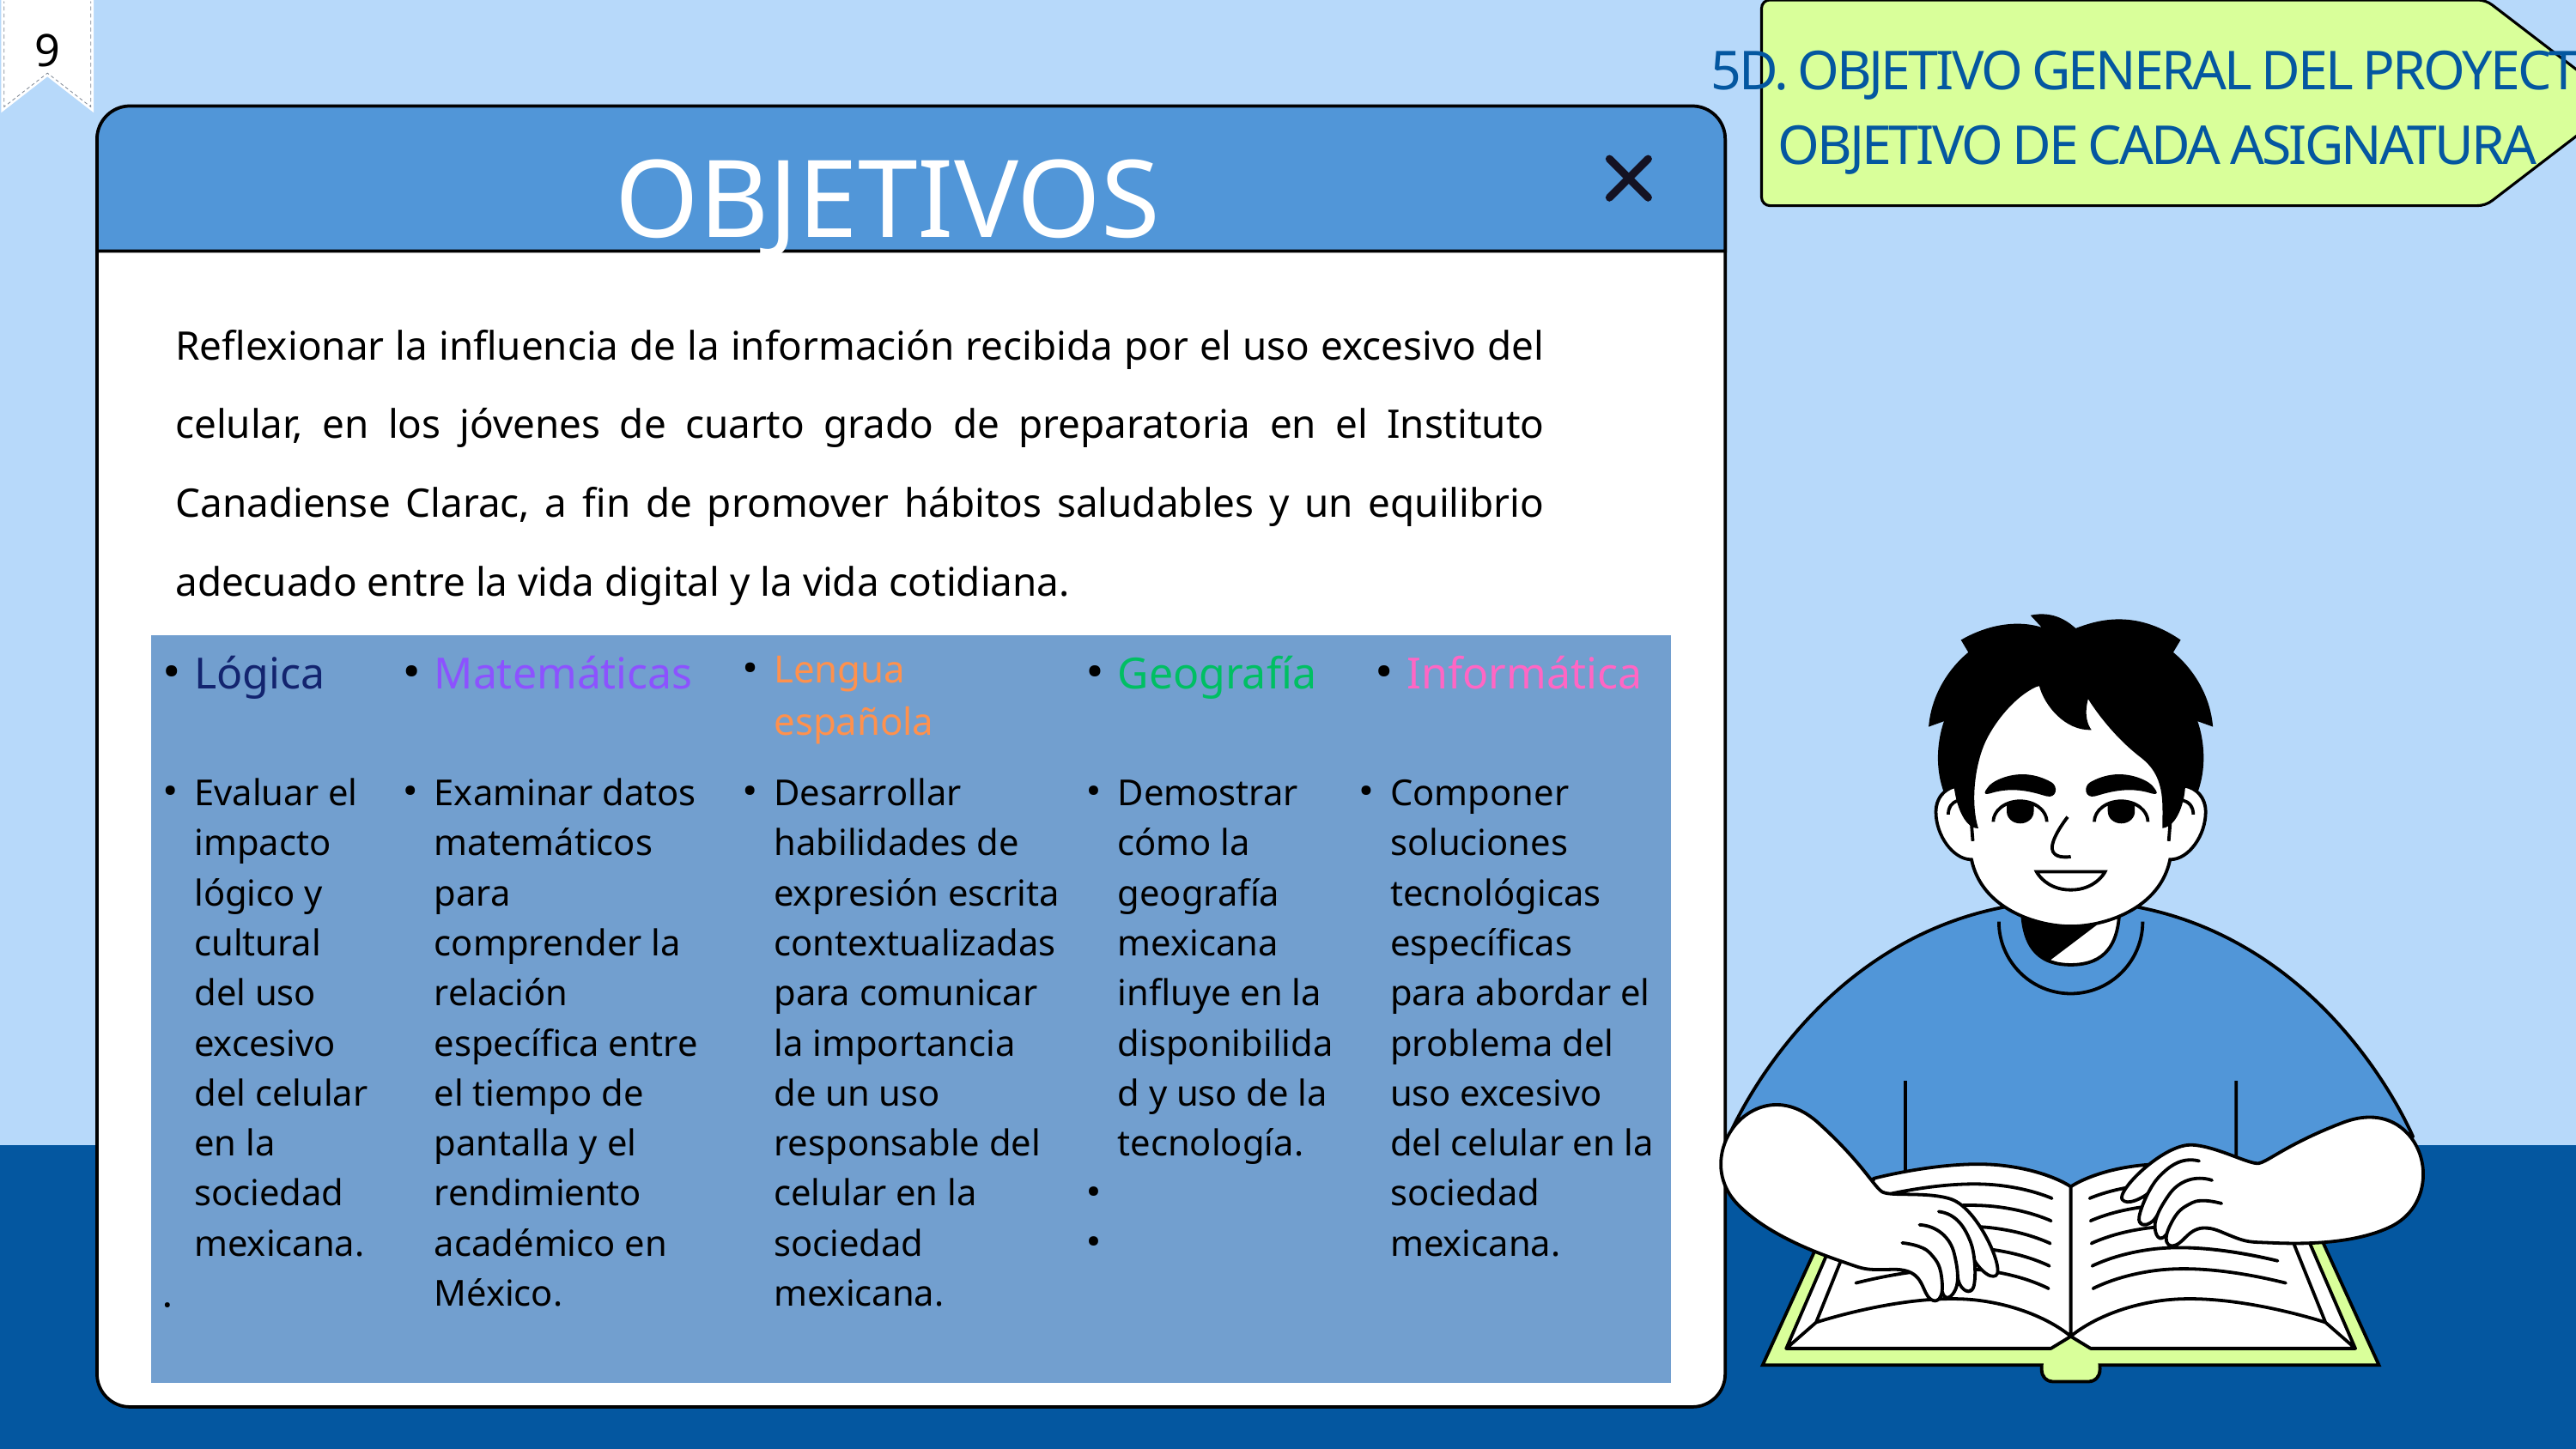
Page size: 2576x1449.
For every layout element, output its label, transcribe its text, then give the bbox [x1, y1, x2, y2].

table_header Matemáticas [392, 635, 731, 760]
text_box 5D. OBJETIVO GENERAL DEL PROYECTO OBJETIVO DE CADA ASIGNATURA [1668, 25, 2576, 173]
table_header Informática [1347, 635, 1671, 760]
table_cell Demostrar cómo la geografía mexicana influye en la disponibilidad y uso de la tecnología. [1074, 760, 1347, 1383]
text_box [0, 0, 2576, 1449]
table_header Lengua española [731, 635, 1074, 760]
text_box OBJETIVOS [615, 44, 1325, 242]
text_box Reflexionar la influencia de la información recibida por el uso excesivo del celular, en los jóvenes de cuarto grado de preparatoria en el Instituto Canadiense Clarac, a fin de promover hábitos saludables y un equilibrio adecuado entre la vida digital y la vida cotidiana. [175, 288, 1668, 591]
table_cell Examinar datos matemáticos para comprender la relación específica entre el tiempo de pantalla y el rendimiento académico en México. [392, 760, 731, 1383]
text_box 9 [6, 12, 89, 71]
table_cell Componer soluciones tecnológicas específicas para abordar el problema del uso excesivo del celular en la sociedad mexicana. [1347, 760, 1671, 1383]
table_cell Desarrollar habilidades de expresión escrita contextualizadas para comunicar la importancia de un uso responsable del celular en la sociedad mexicana. [731, 760, 1074, 1383]
table_header Lógica [151, 635, 392, 760]
table_cell Evaluar el impacto lógico y cultural del uso excesivo del celular en la sociedad mexicana. [151, 760, 392, 1383]
table_header Geografía [1074, 635, 1347, 760]
